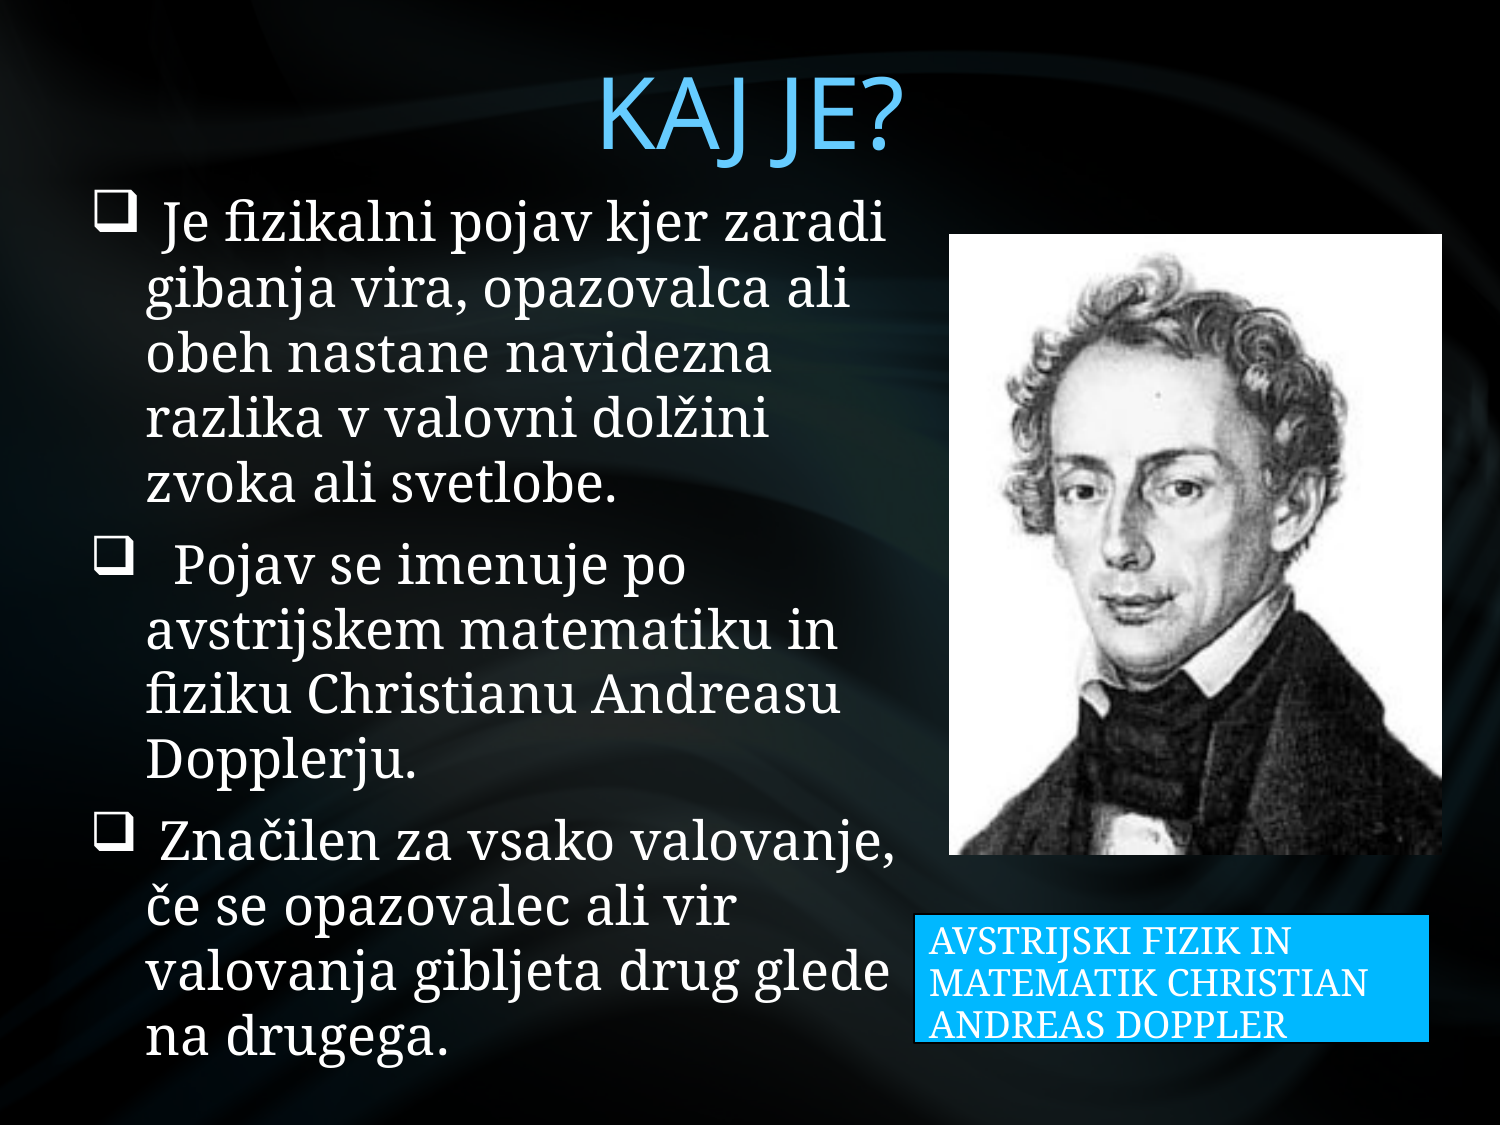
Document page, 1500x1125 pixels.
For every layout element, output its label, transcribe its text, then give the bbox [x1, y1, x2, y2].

list Je fizikalni pojav kjer zaradi gibanja vira, opazovalca ali obeh nastane navidezna razlika v valovni dolžini zvoka ali svetlobe. Pojav se imenuje po avstrijskem matematiku in fiziku Christianu Andreasu Dopplerju. Značilen za vsako valovanje, če se opazovalec ali vir valovanja gibljeta drug glede na drugega. [75, 175, 926, 1067]
text_box AVSTRIJSKI FIZIK IN MATEMATIK CHRISTIAN ANDREAS DOPPLER [914, 914, 1430, 1043]
picture [949, 234, 1442, 855]
title KAJ JE? [75, 45, 1425, 188]
